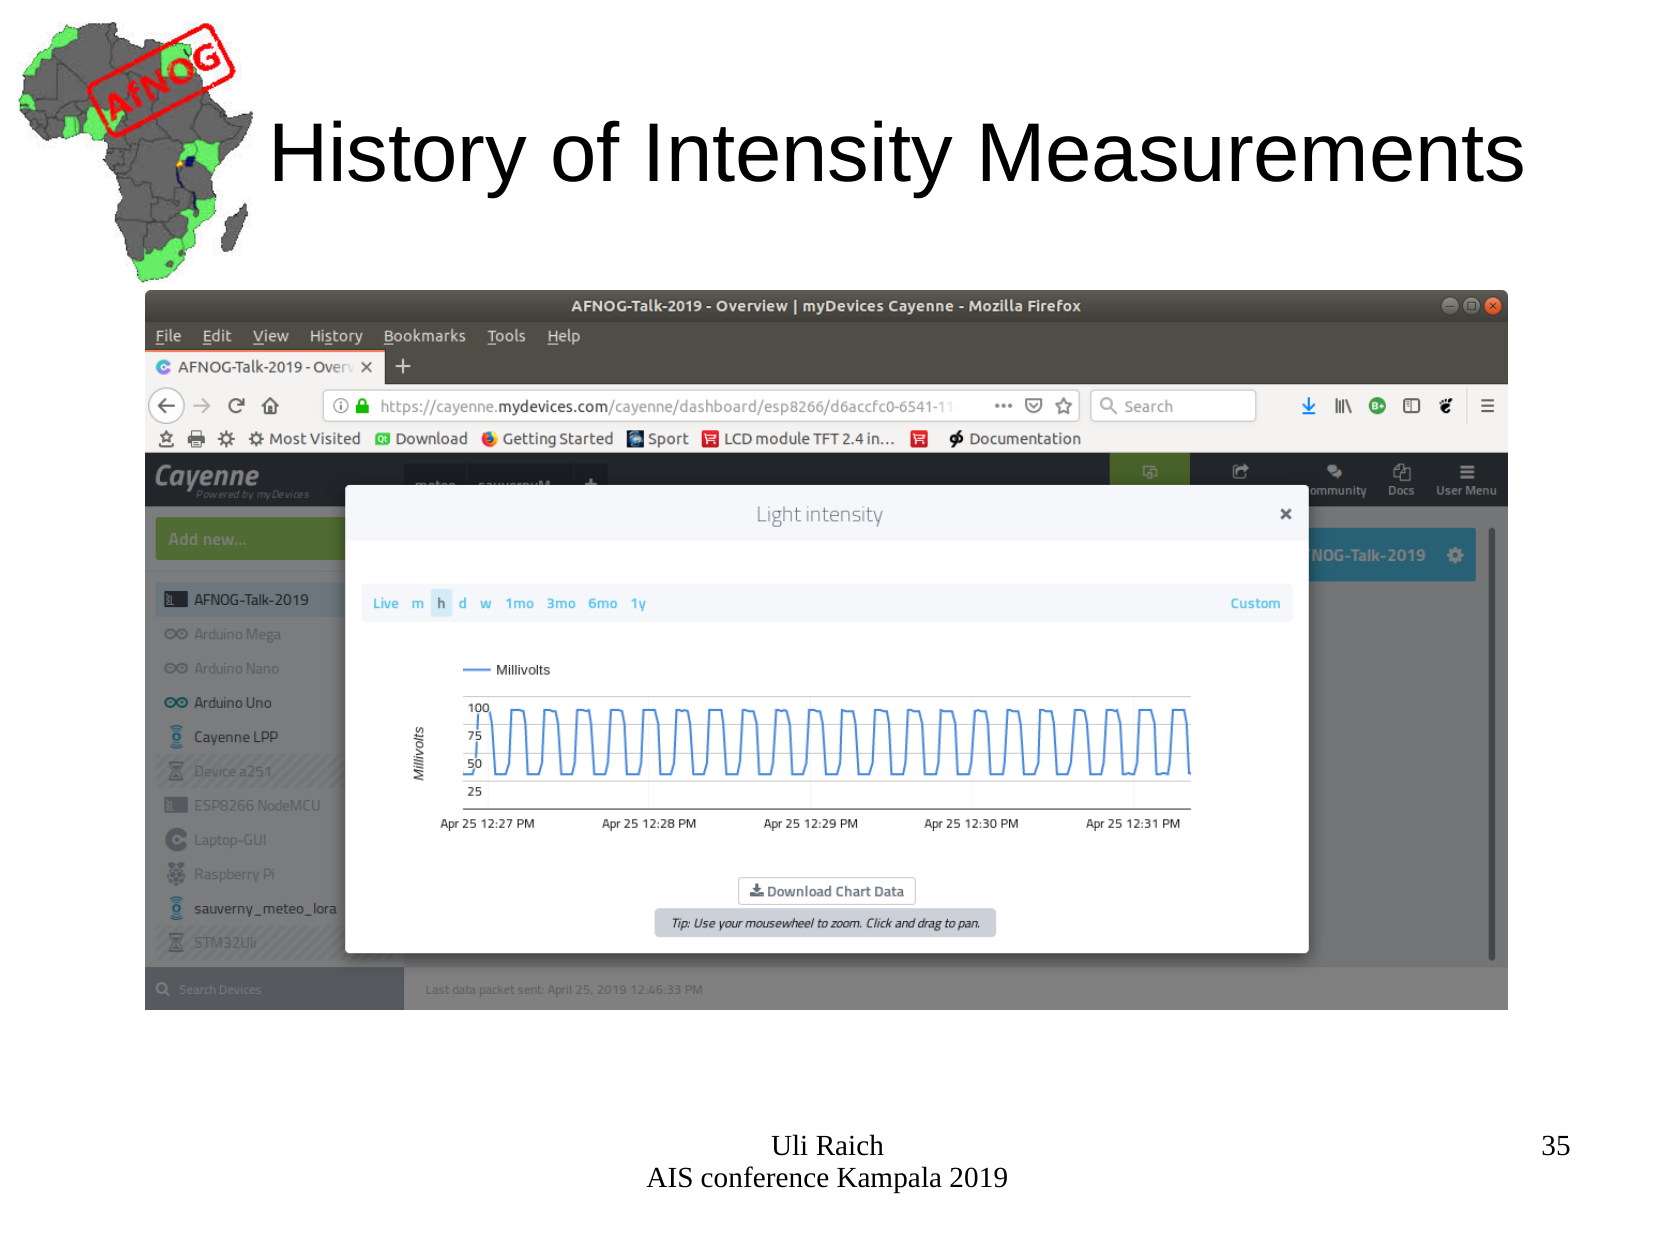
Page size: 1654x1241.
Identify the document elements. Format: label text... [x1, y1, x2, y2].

picture [9, 0, 1508, 1010]
title History of Intensity Measurements [225, 49, 1571, 257]
